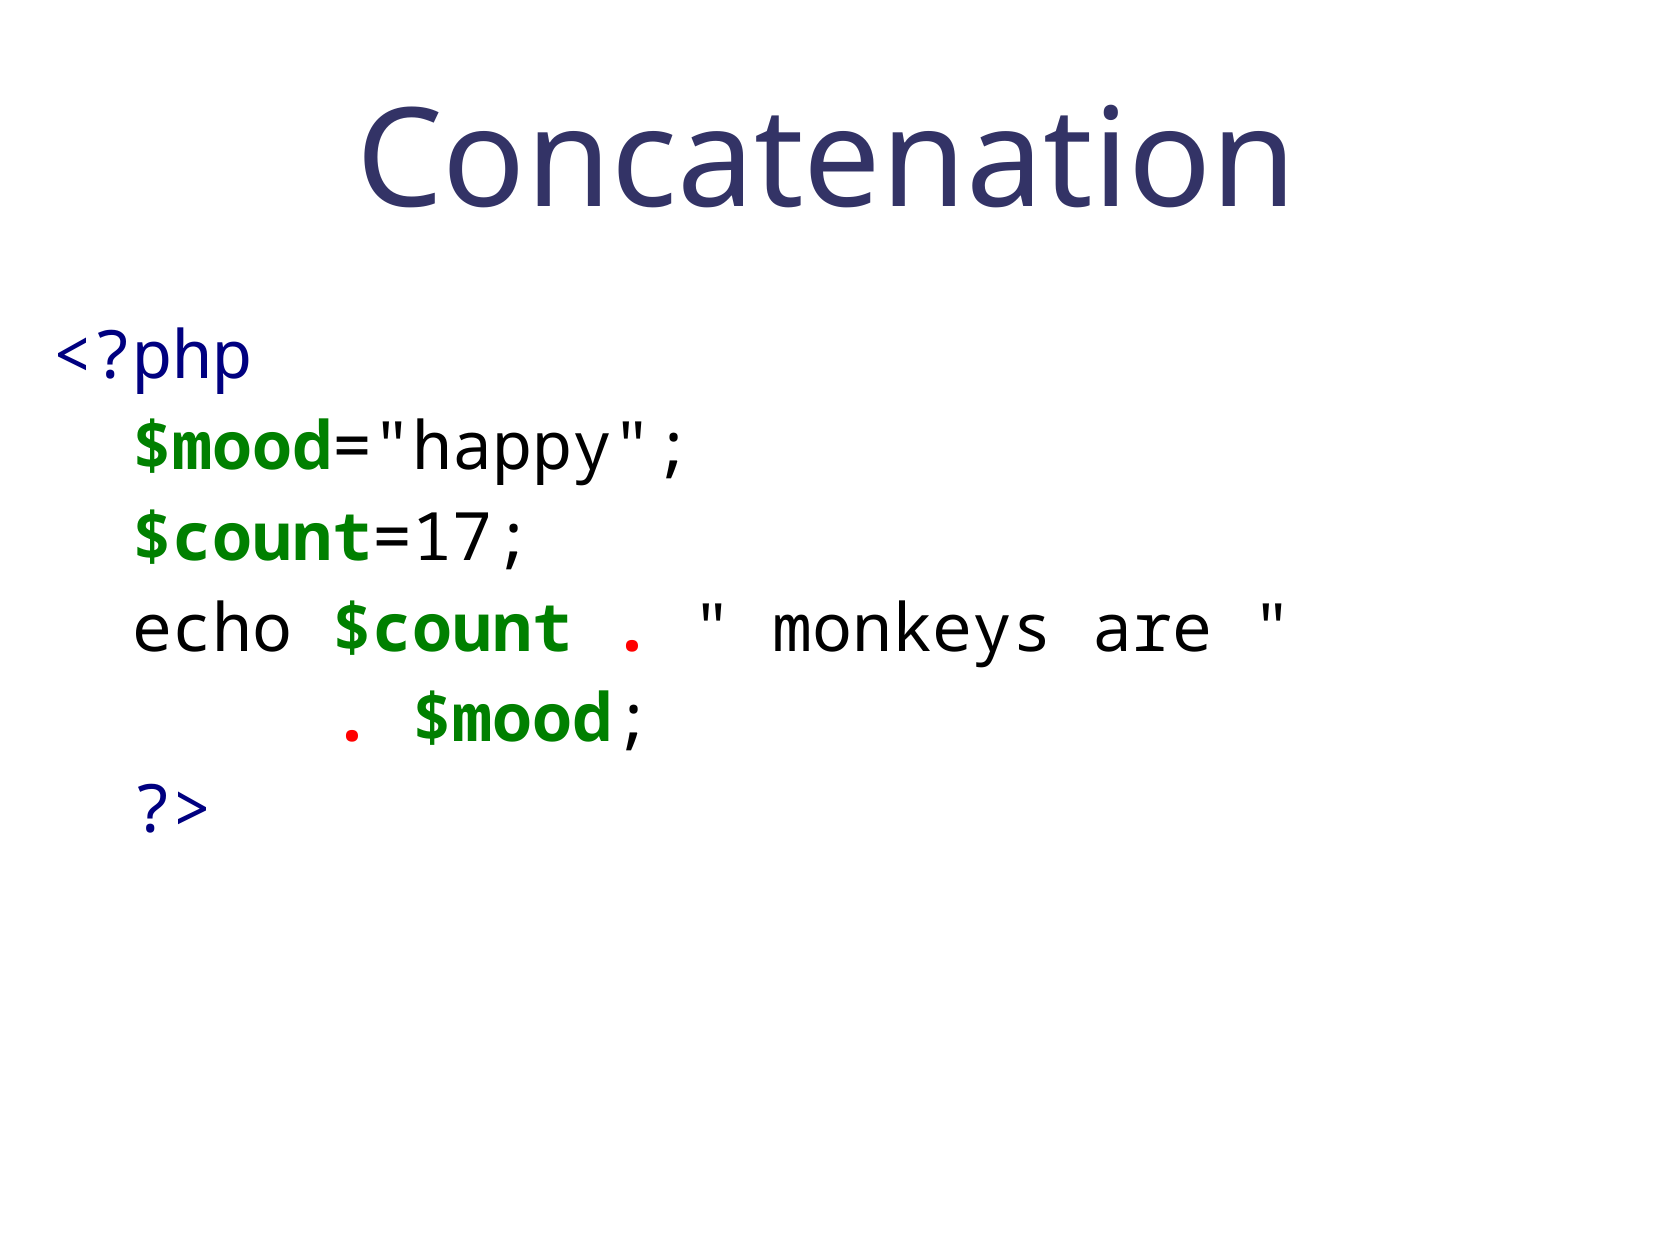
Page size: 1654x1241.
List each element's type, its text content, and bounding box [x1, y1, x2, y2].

text_box <?php $mood="happy"; $count=17; echo $count . " monkeys are " . $mood; ?> [37, 300, 1613, 915]
title Concatenation [82, 56, 1571, 250]
